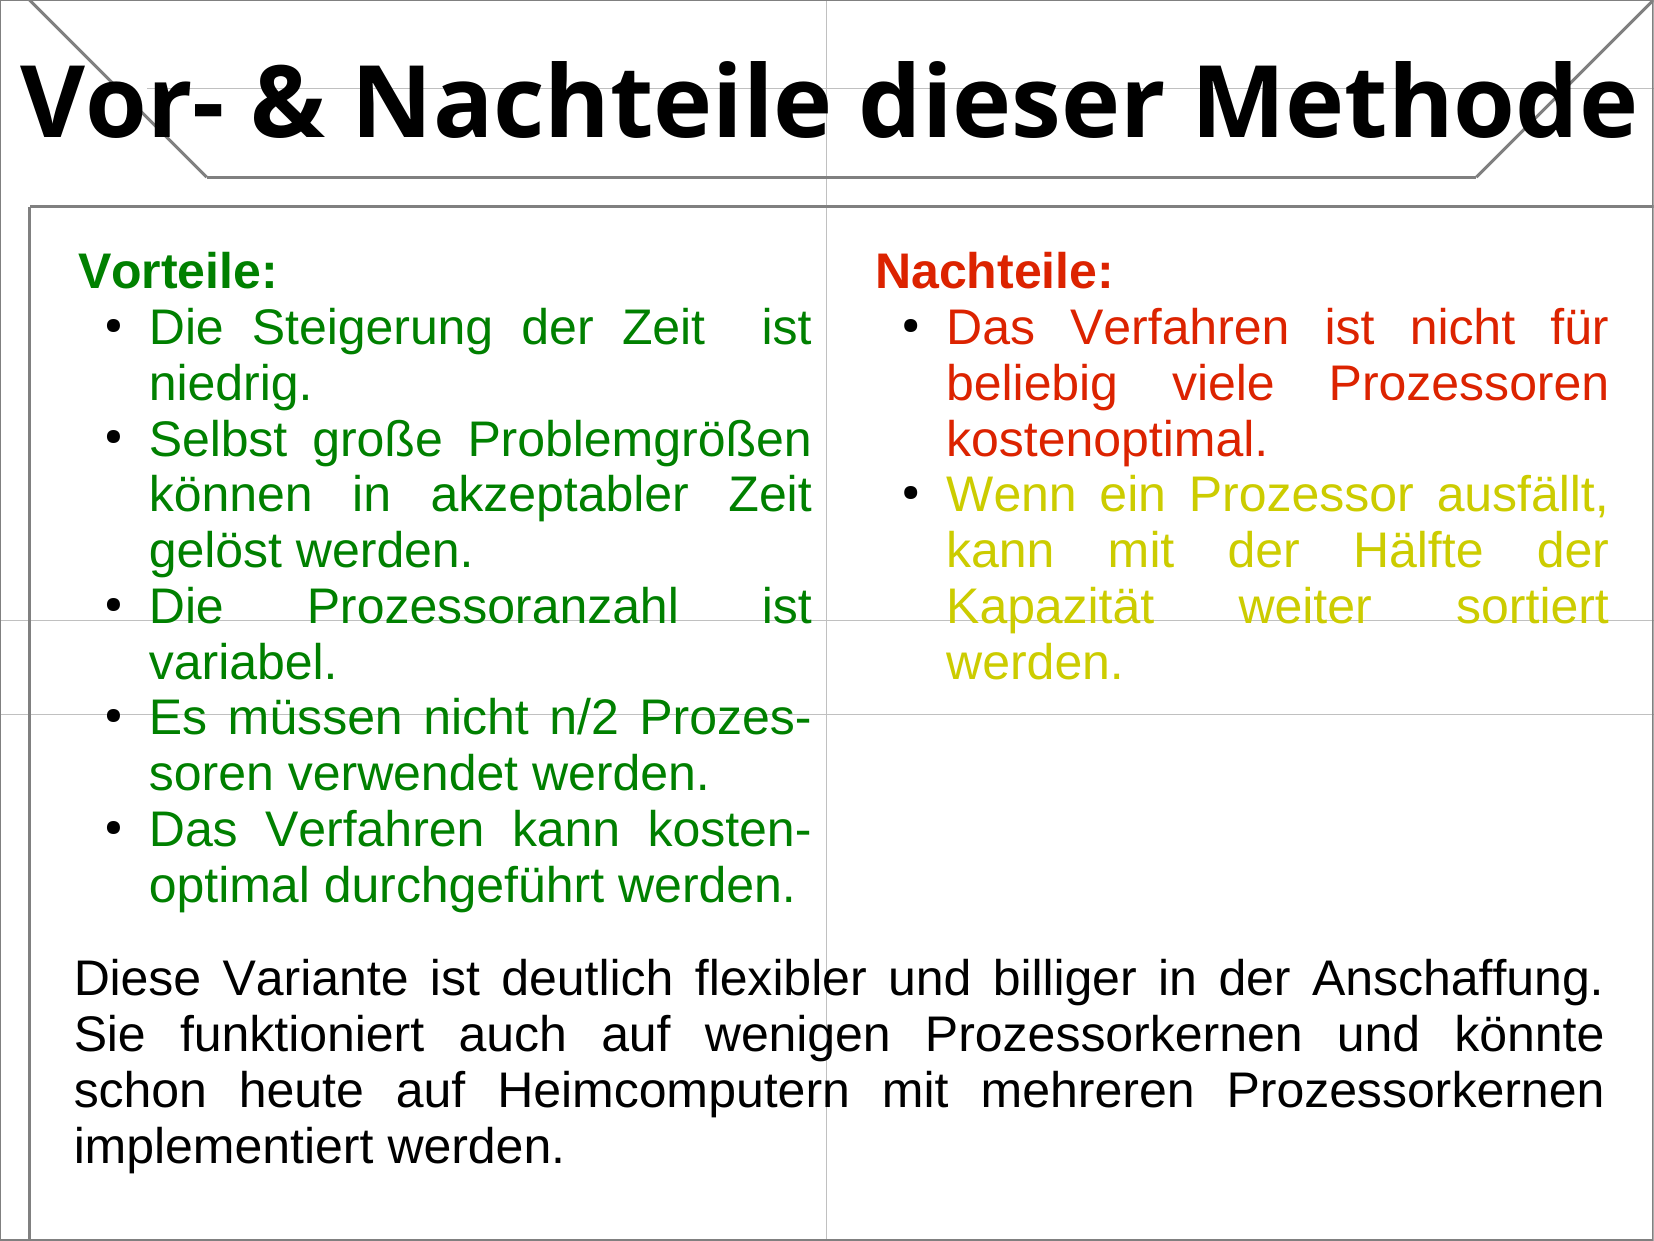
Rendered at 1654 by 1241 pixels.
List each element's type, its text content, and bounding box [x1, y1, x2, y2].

text_box Nachteile: Das Verfahren ist nicht für beliebig viele Prozessoren kostenoptimal. Wenn ein Prozessor ausfällt, kann mit der Hälfte der Kapazität weiter sortiert werden. [860, 236, 1625, 699]
text_box Diese Variante ist deutlich flexibler und billiger in der Anschaffung. Sie funktioniert auch auf wenigen Prozessorkernen und könnte schon heute auf Heimcomputern mit mehreren Prozessorkernen implementiert werden. [59, 943, 1620, 1182]
text_box Vorteile: Die Steigerung der Zeit ist niedrig. Selbst große Problemgrößen können in akzeptabler Zeit gelöst werden. Die Prozessoranzahl ist variabel. Es müssen nicht n/2 Prozes-soren verwendet werden. Das Verfahren kann kosten-optimal durchgeführt werden. [63, 236, 827, 922]
text_box Vor- & Nachteile dieser Methode [128, 23, 1531, 153]
